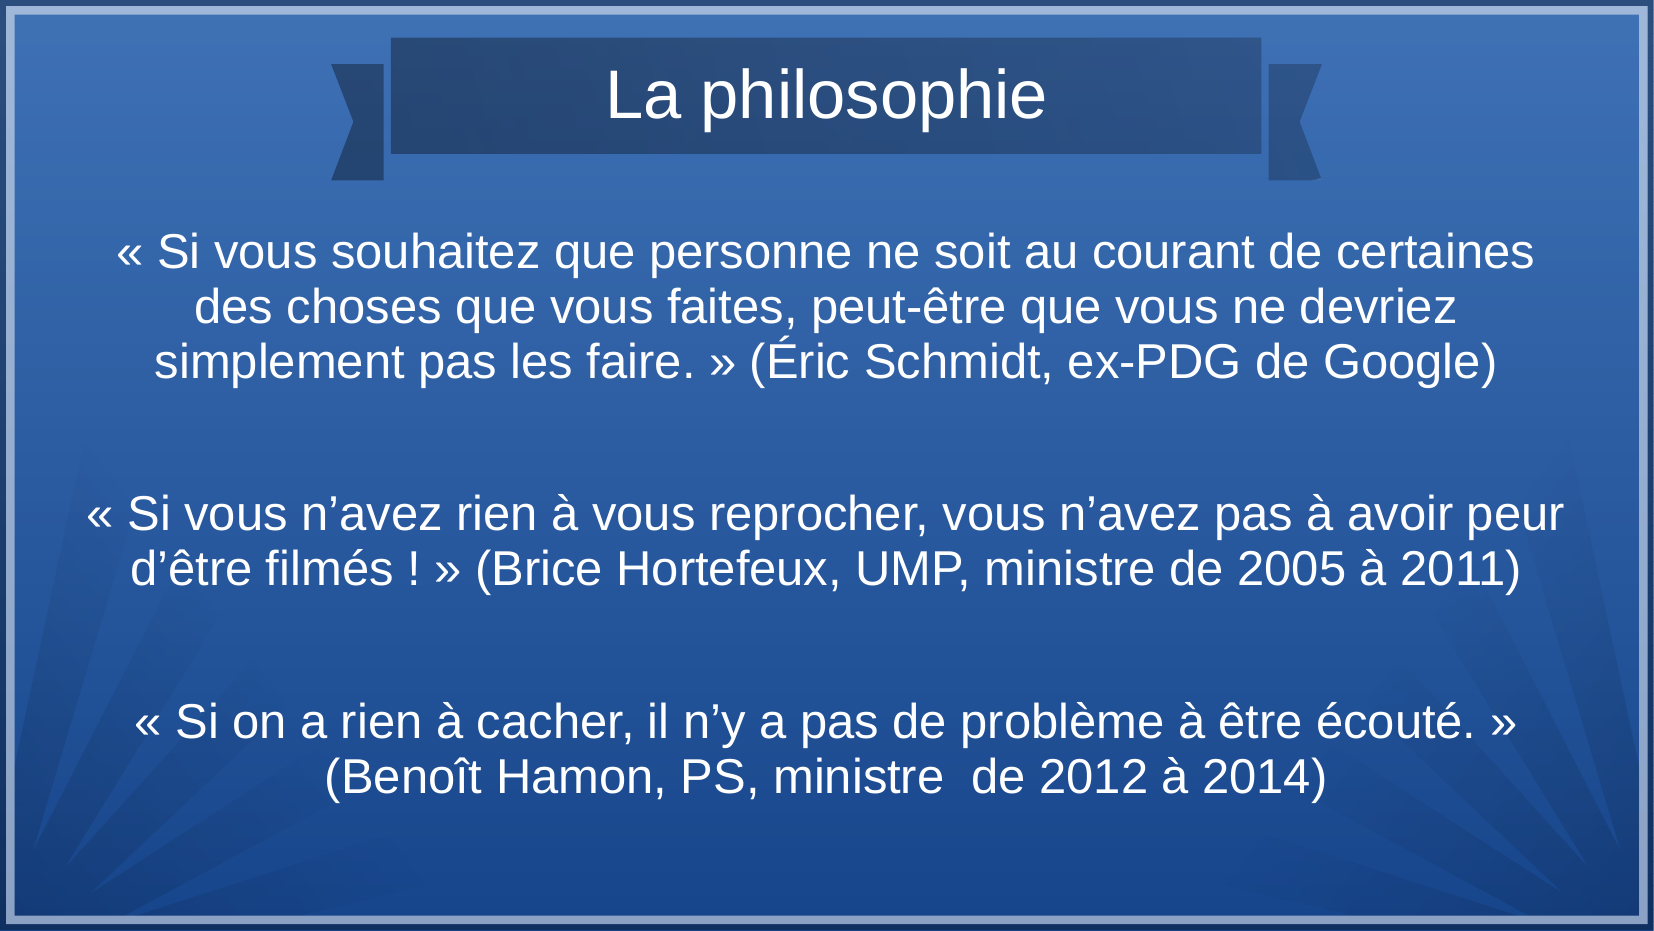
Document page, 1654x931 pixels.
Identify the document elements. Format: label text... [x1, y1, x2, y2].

title La philosophie [389, 35, 1264, 154]
list « Si vous souhaitez que personne ne soit au courant de certaines des choses que vous faites, peut-être que vous ne devriez simplement pas les faire. » (Éric Schmidt, ex-PDG de Google) « Si vous n’avez rien à vous reprocher, vous n’avez pas à avoir peur d’être filmés ! » (Brice Hortefeux, UMP, ministre de 2005 à 2011) « Si on a rien à cacher, il n’y a pas de problème à être écouté. » (Benoît Hamon, PS, ministre de 2012 à 2014) [82, 224, 1571, 848]
